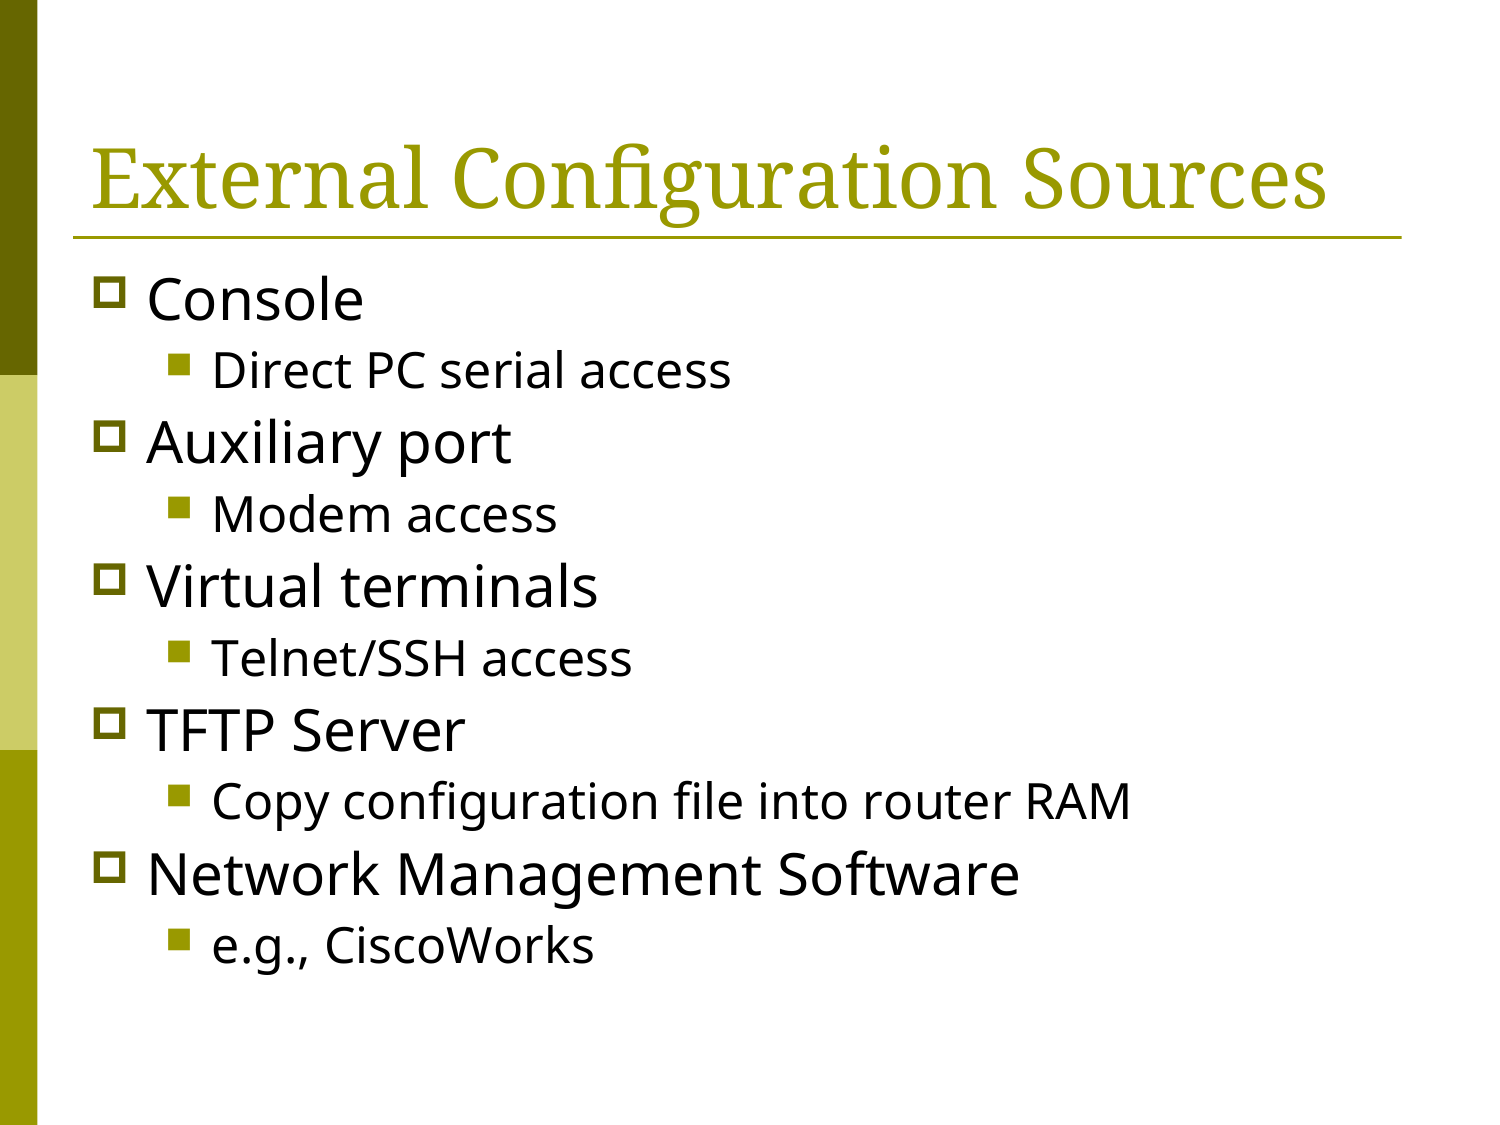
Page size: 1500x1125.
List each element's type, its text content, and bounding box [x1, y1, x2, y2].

list Console Direct PC serial access Auxiliary port Modem access Virtual terminals Telnet/SSH access TFTP Server Copy configuration file into router RAM Network Management Software e.g., CiscoWorks [75, 262, 1426, 1006]
title External Configuration Sources [75, 45, 1426, 233]
